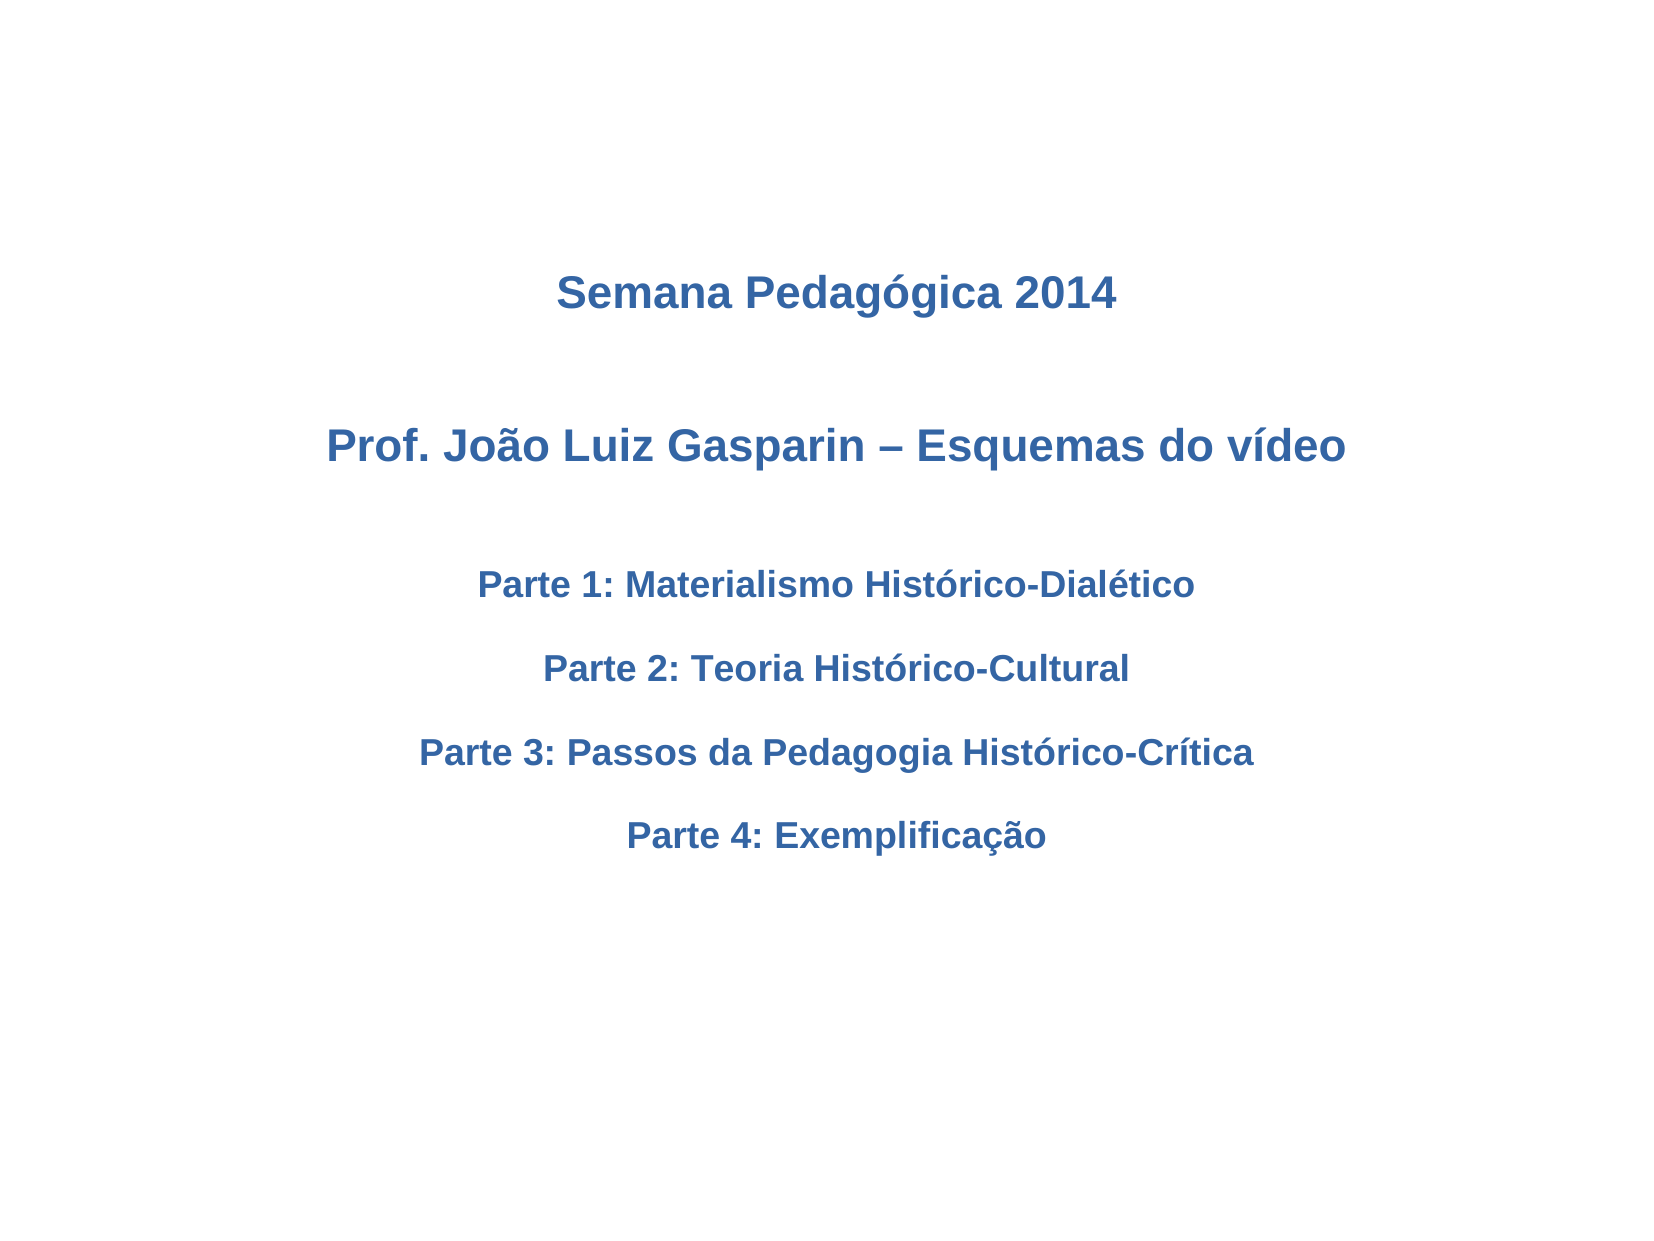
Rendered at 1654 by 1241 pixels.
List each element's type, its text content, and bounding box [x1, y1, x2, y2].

text_box Semana Pedagógica 2014 Prof. João Luiz Gasparin – Esquemas do vídeo Parte 1: Materialismo Histórico-Dialético Parte 2: Teoria Histórico-Cultural Parte 3: Passos da Pedagogia Histórico-Crítica Parte 4: Exemplificação [118, 259, 1556, 957]
